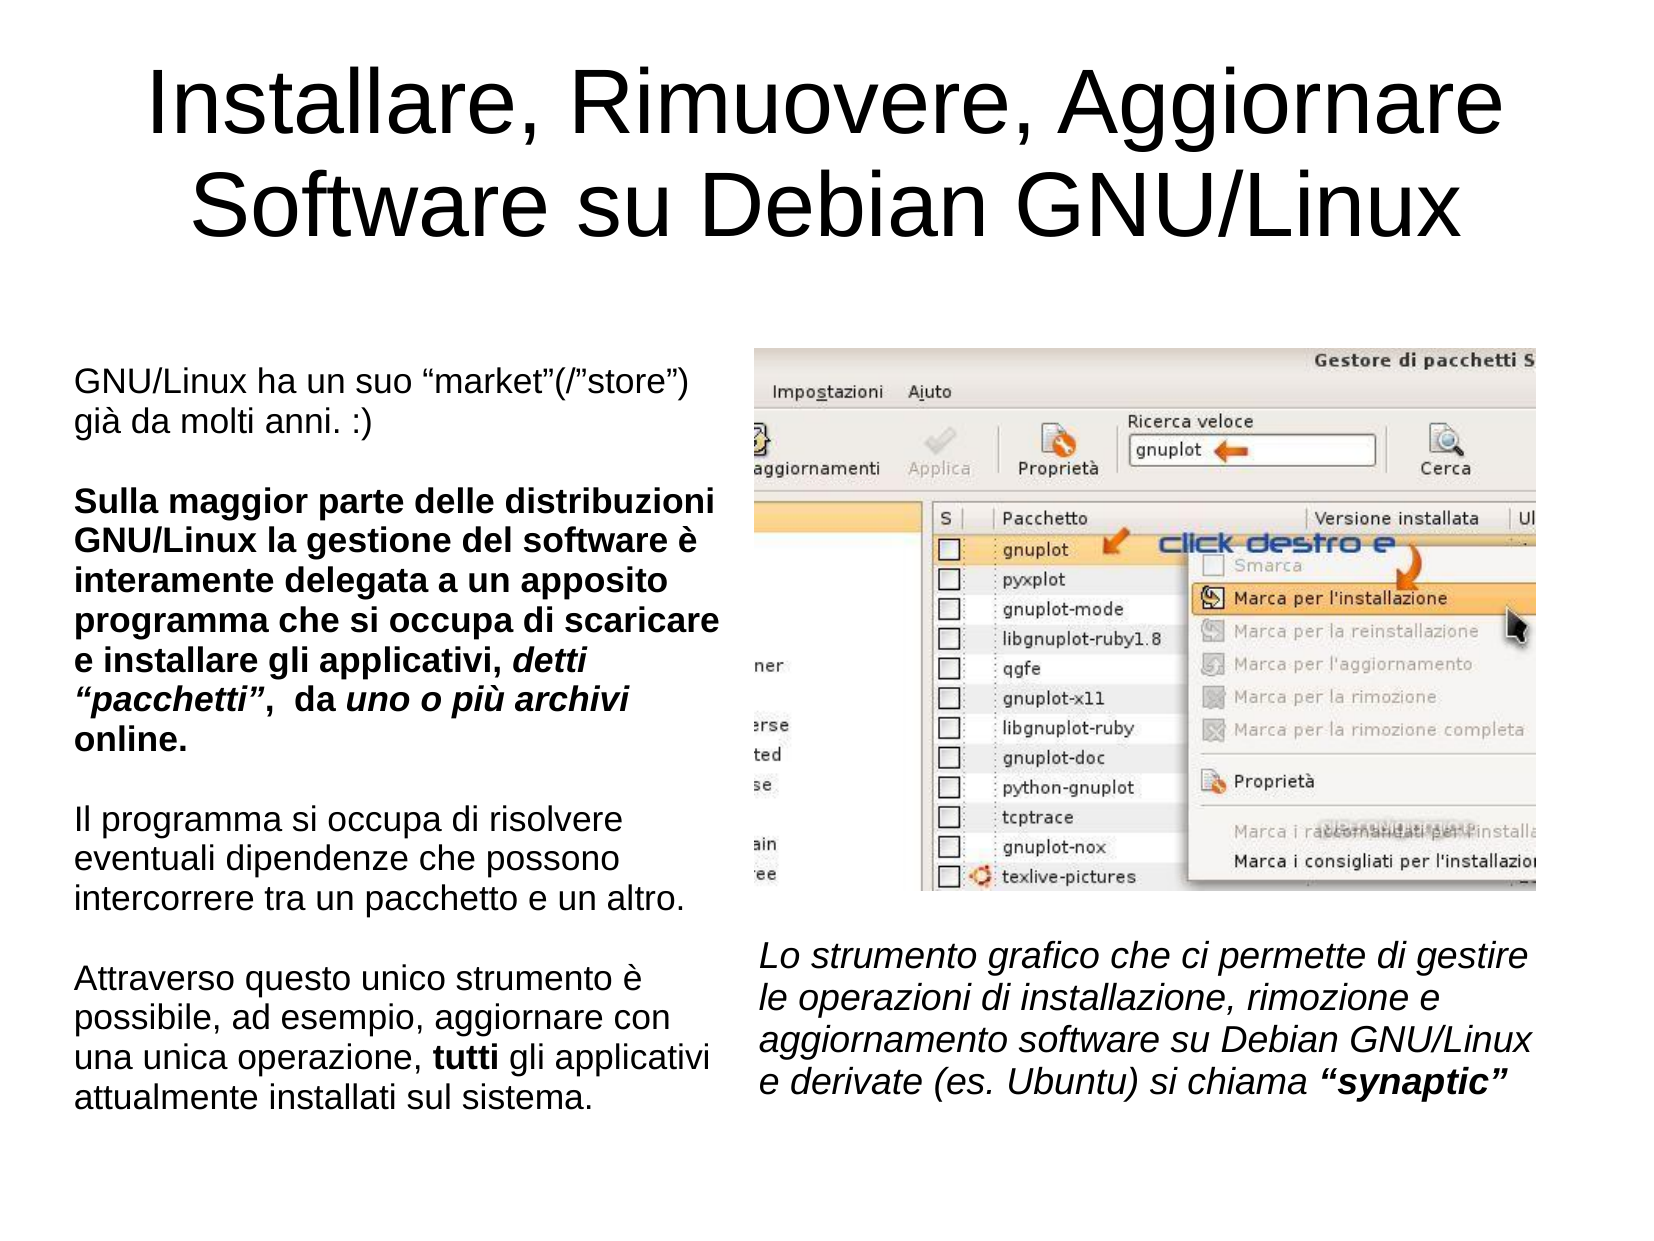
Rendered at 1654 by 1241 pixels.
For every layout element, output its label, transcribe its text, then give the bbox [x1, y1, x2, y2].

title Installare, Rimuovere, Aggiornare Software su Debian GNU/Linux [82, 47, 1571, 259]
picture [754, 348, 1536, 891]
text_box Lo strumento grafico che ci permette di gestire le operazioni di installazione, rimozione e aggiornamento software su Debian GNU/Linux e derivate (es. Ubuntu) si chiama “synaptic” [744, 927, 1565, 1116]
text_box GNU/Linux ha un suo “market”(/”store”) già da molti anni. :) Sulla maggior parte delle distribuzioni GNU/Linux la gestione del software è interamente delegata a un apposito programma che si occupa di scaricare e installare gli applicativi, detti “pacchetti”, da uno o più archivi online. Il programma si occupa di risolvere eventuali dipendenze che possono intercorrere tra un pacchetto e un altro. Attraverso questo unico strumento è possibile, ad esempio, aggiornare con una unica operazione, tutti gli applicativi attualmente installati sul sistema. [59, 354, 739, 1230]
